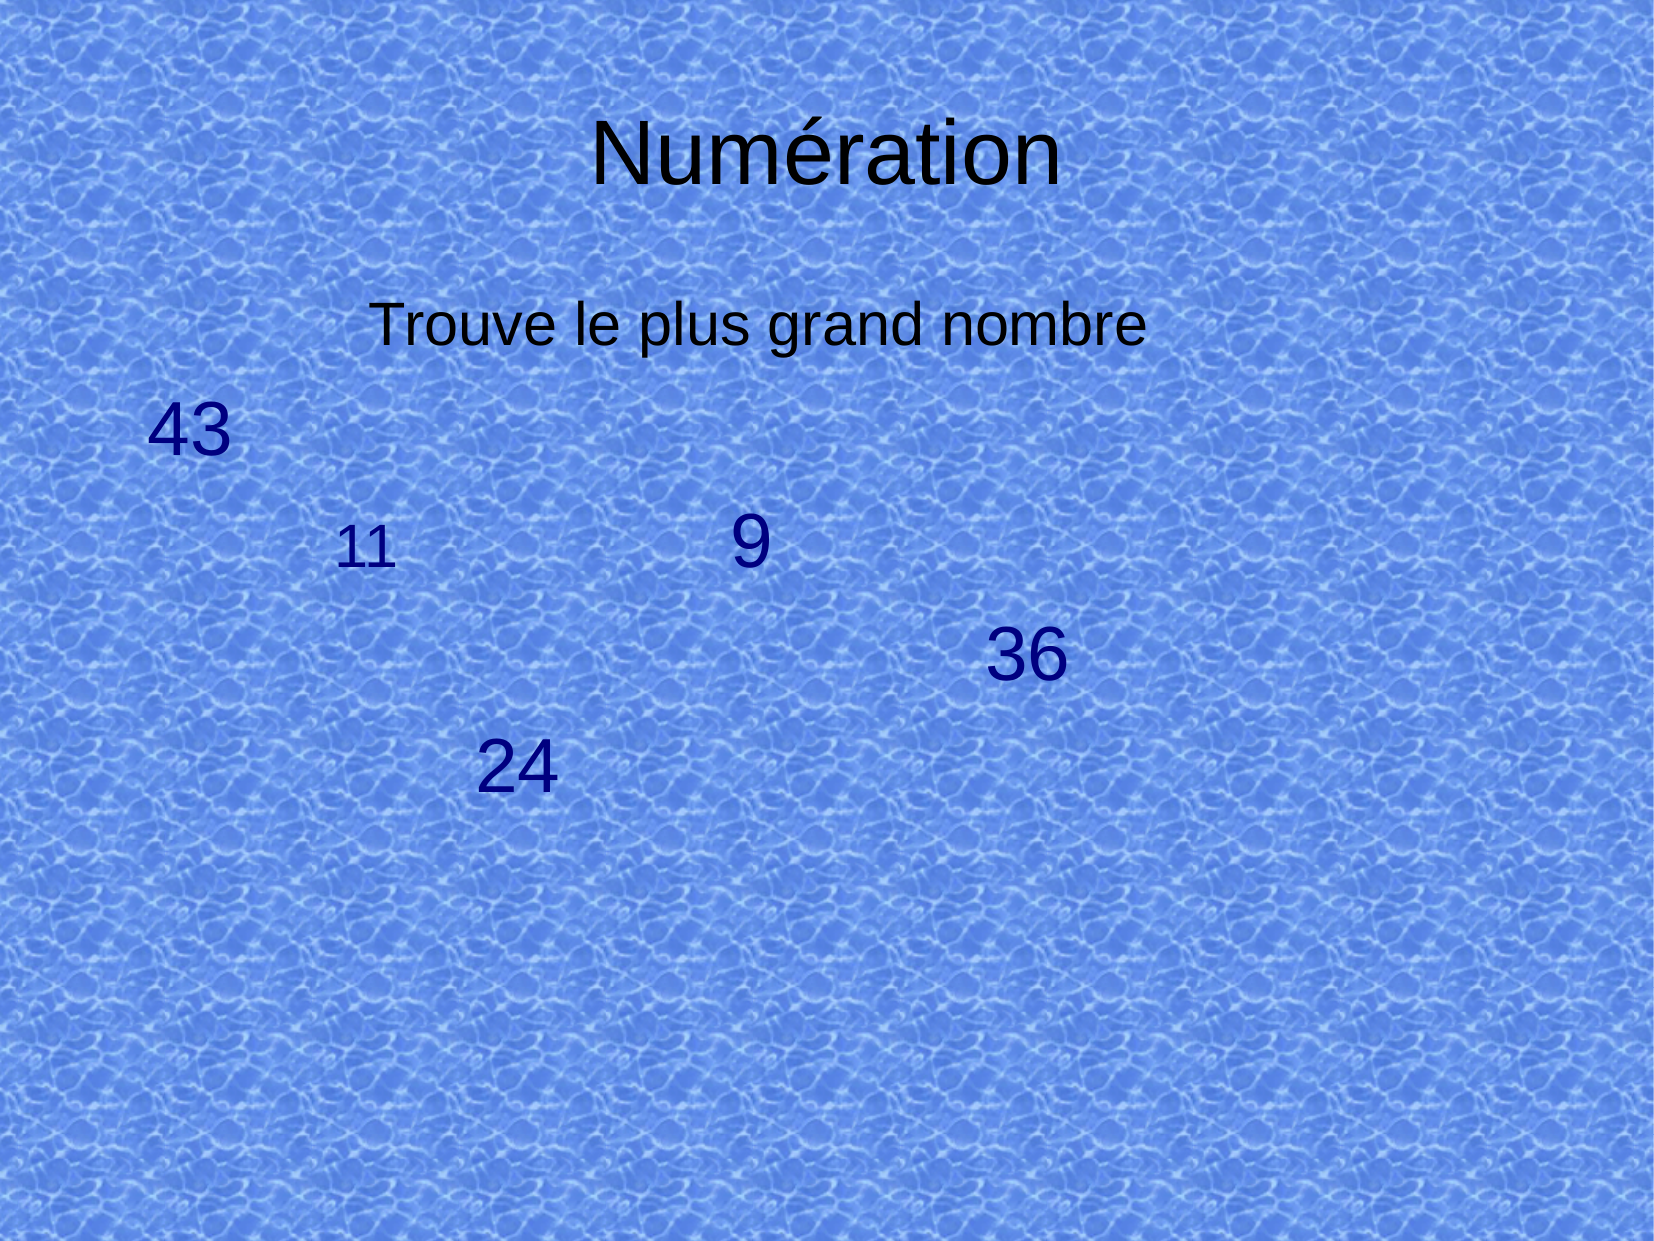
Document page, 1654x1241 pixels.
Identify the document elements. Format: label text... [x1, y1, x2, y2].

list Trouve le plus grand nombre 43 11 9 36 24 [82, 290, 1571, 1010]
picture [0, 0, 1654, 1241]
title Numération [82, 49, 1571, 257]
